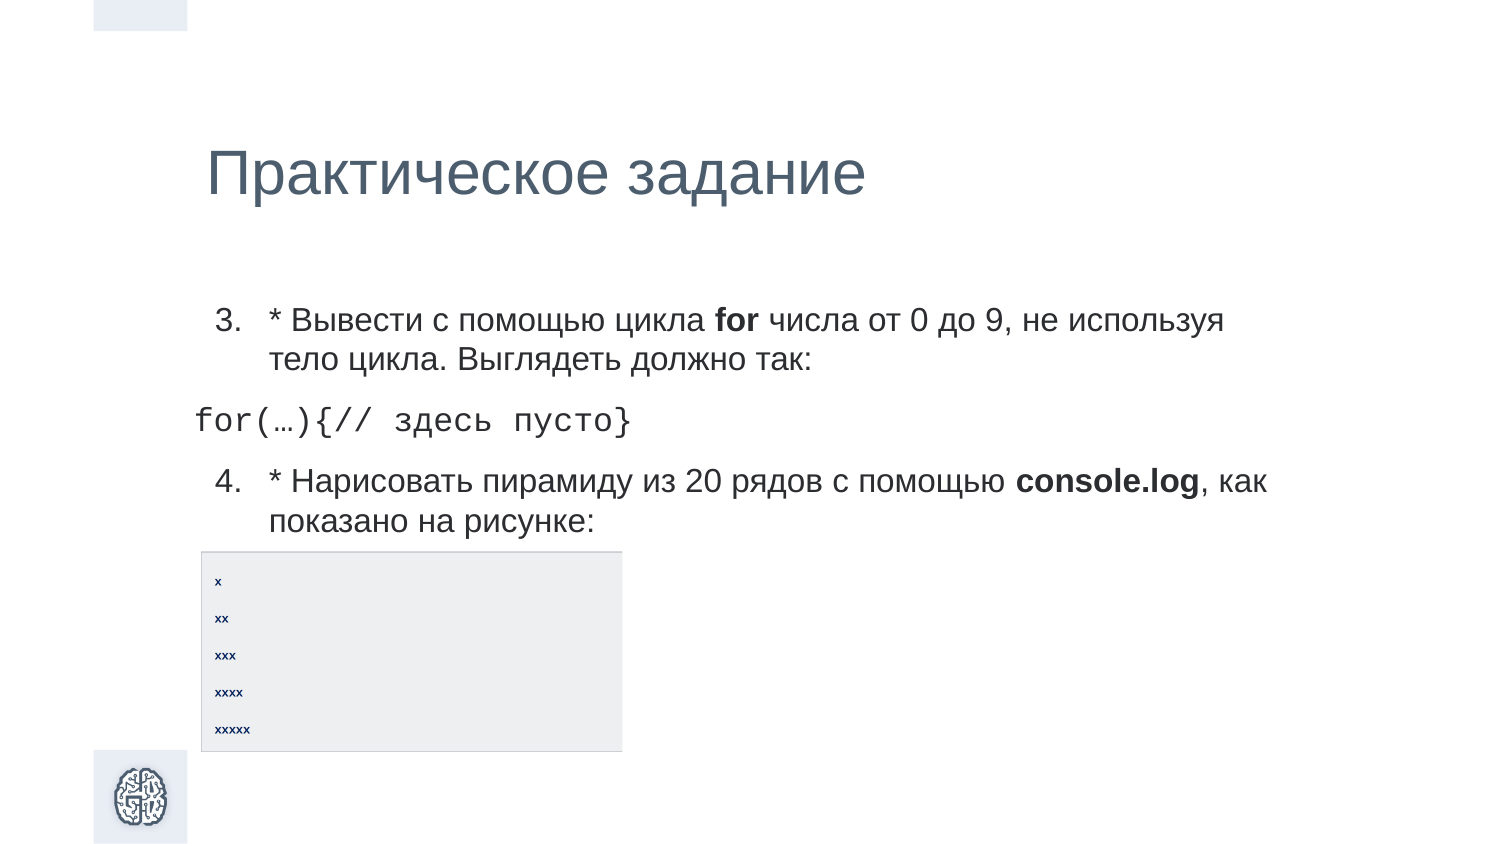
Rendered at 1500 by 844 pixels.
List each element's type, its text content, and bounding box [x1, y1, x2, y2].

text_box * Вывести с помощью цикла for числа от 0 до 9, не используя тело цикла. Выглядеть должно так: for(…){// здесь пусто} * Нарисовать пирамиду из 20 рядов с помощью console.log, как показано на рисунке: [186, 284, 1311, 552]
picture [201, 551, 623, 752]
title Практическое задание [186, 94, 1311, 244]
picture [106, 760, 175, 834]
